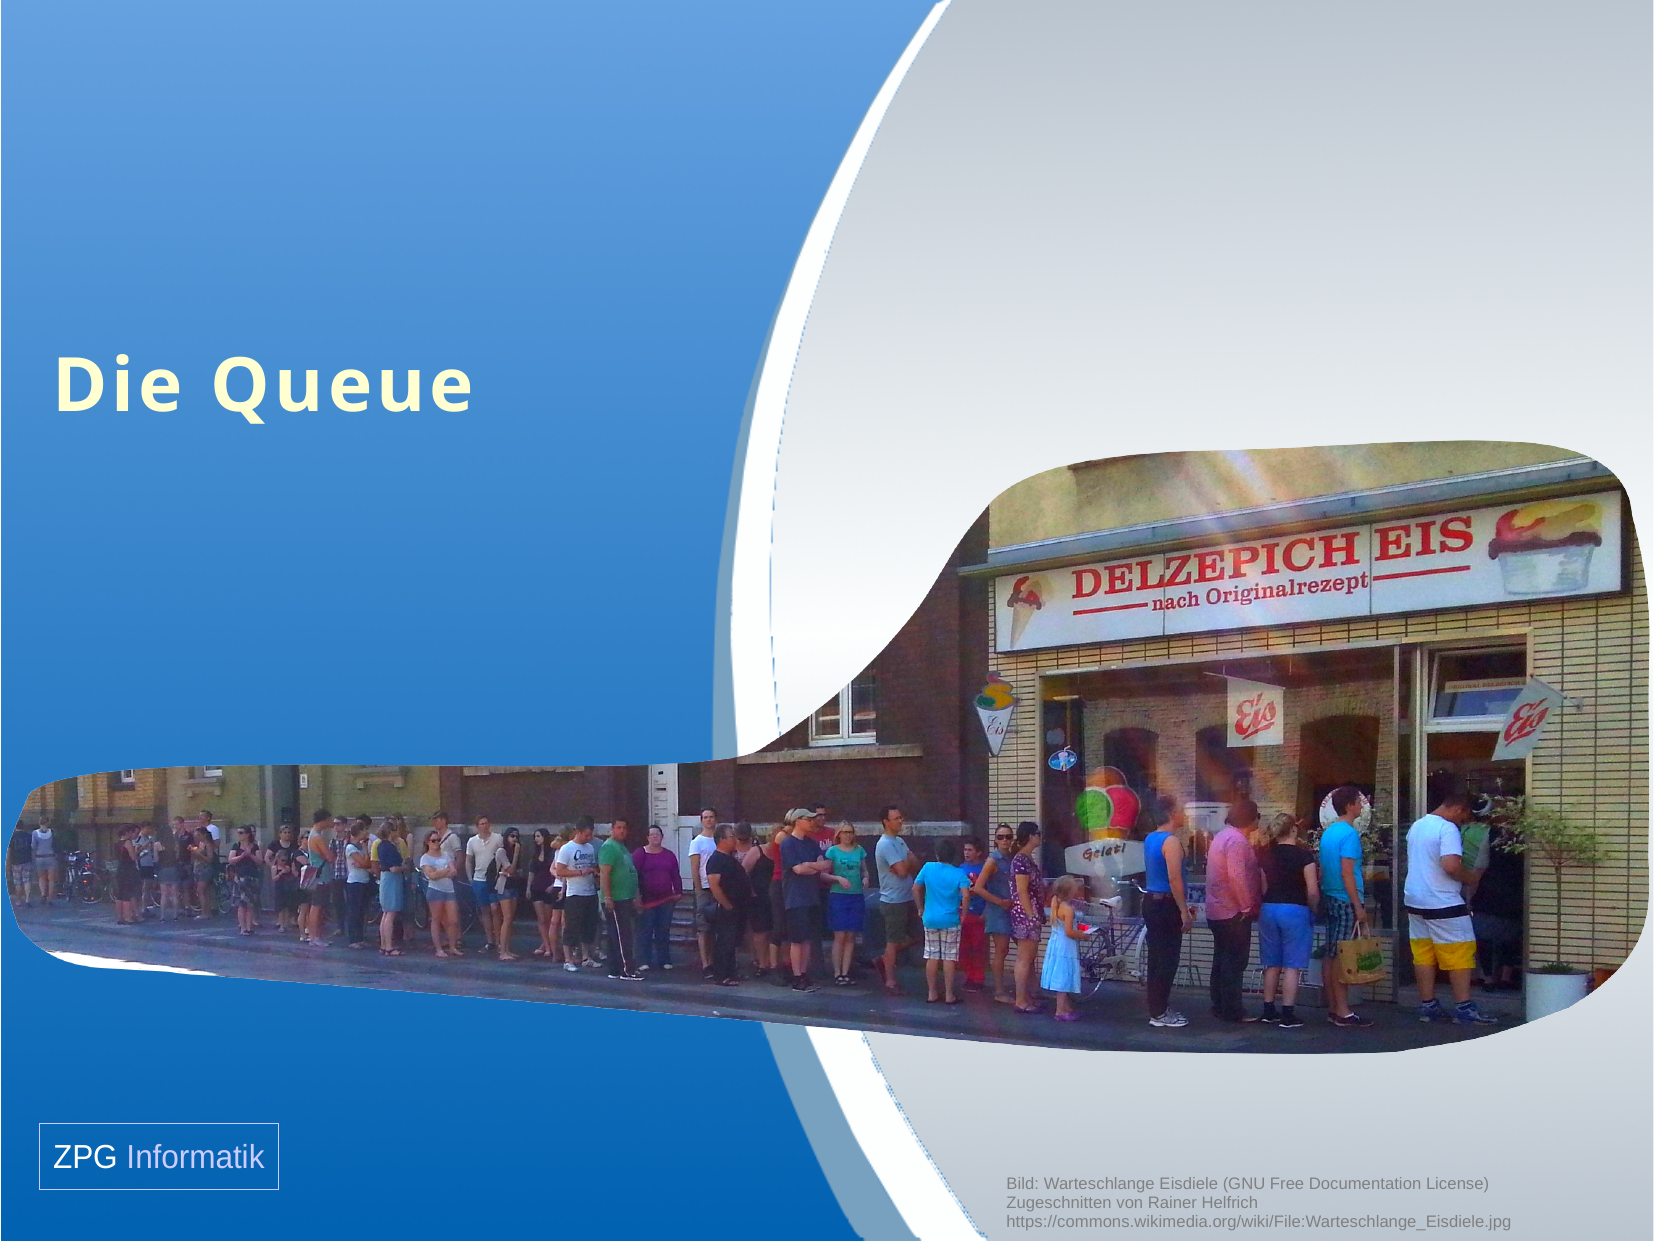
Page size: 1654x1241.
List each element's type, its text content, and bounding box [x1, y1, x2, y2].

text_box Bild: Warteschlange Eisdiele (GNU Free Documentation License) Zugeschnitten von Rainer Helfrich https://commons.wikimedia.org/wiki/File:Warteschlange_Eisdiele.jpg [991, 1166, 1555, 1238]
text_box ZPG Informatik [39, 1123, 279, 1190]
text_box Die Queue [37, 323, 780, 440]
picture [1, 0, 1654, 1241]
